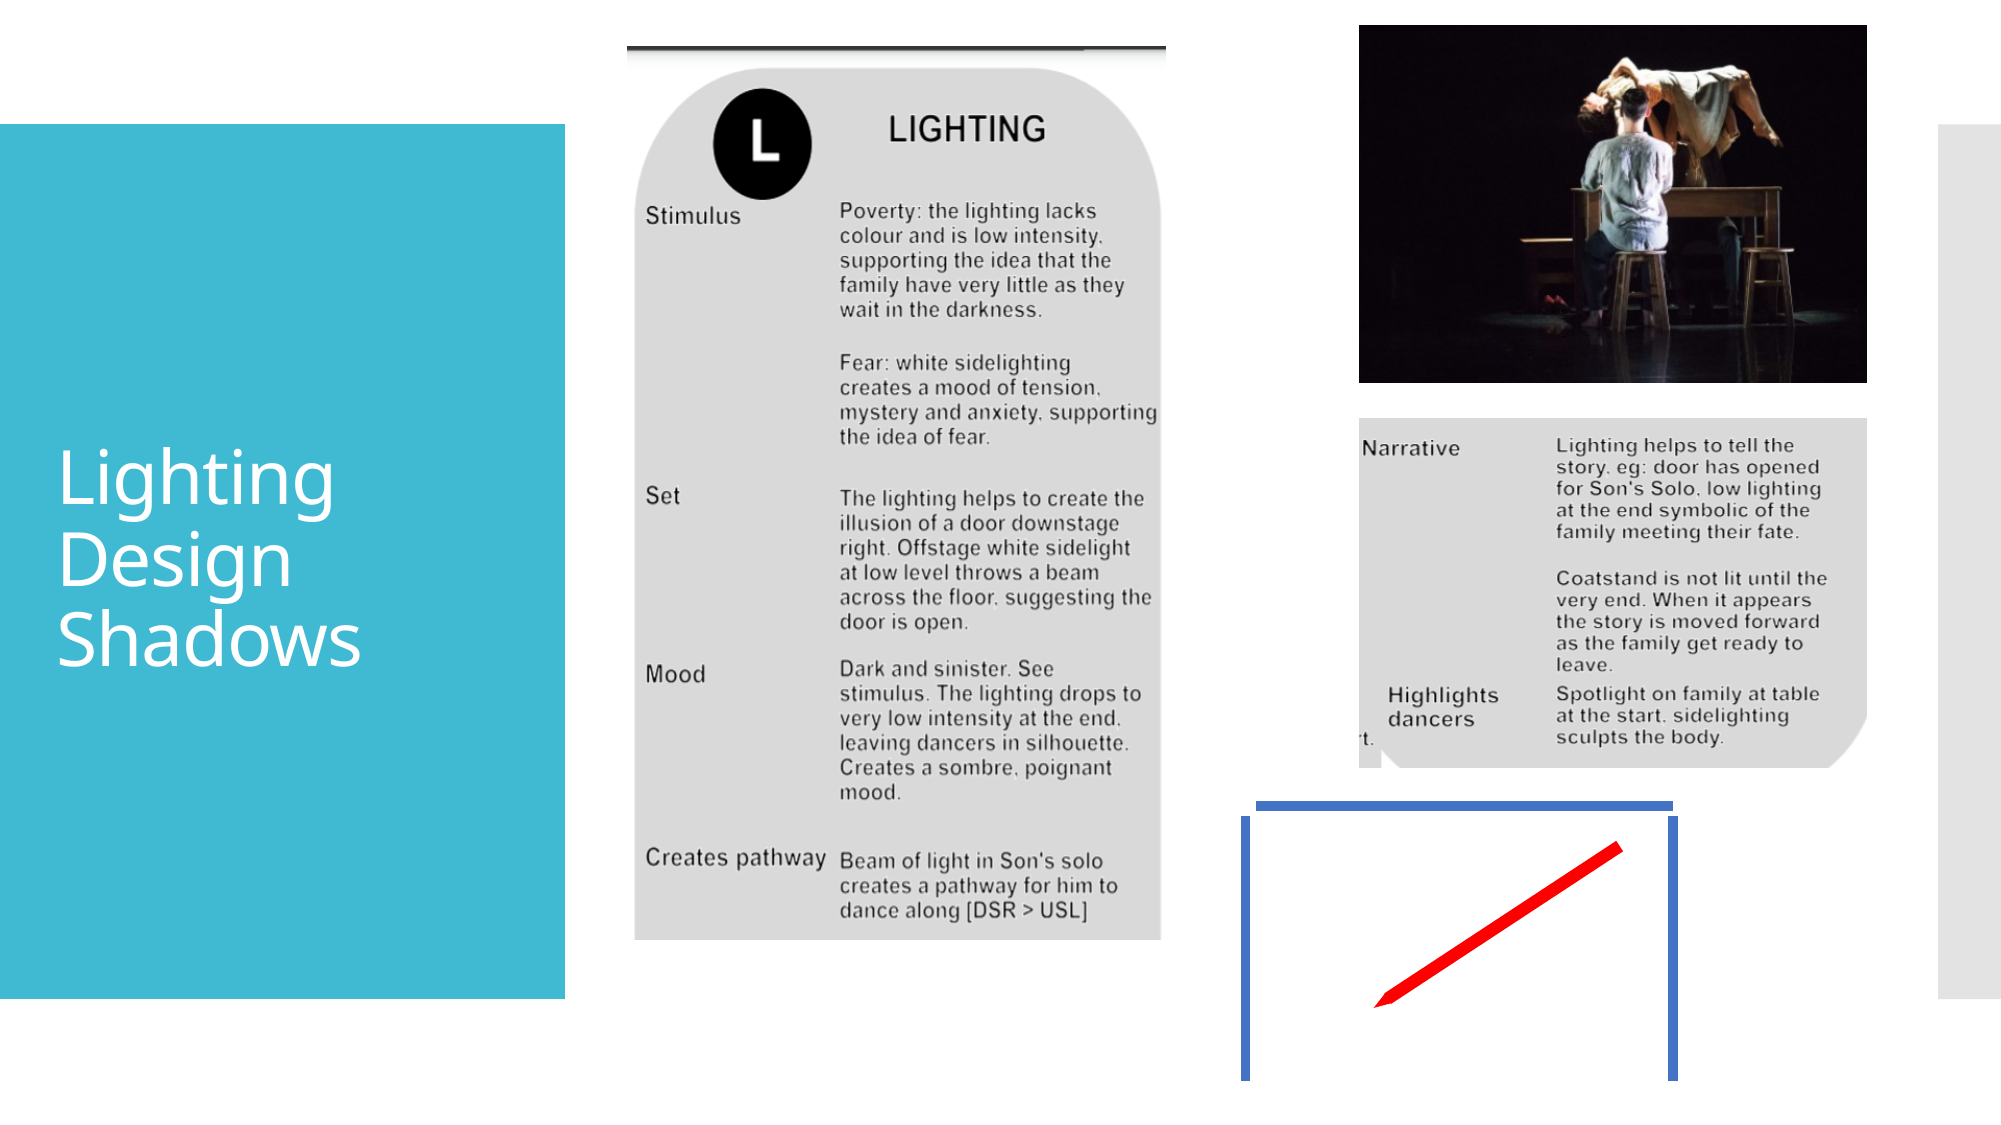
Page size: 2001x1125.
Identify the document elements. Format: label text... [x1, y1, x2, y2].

picture [627, 47, 1166, 940]
picture [1359, 418, 1867, 768]
title Lighting Design Shadows [41, 184, 526, 940]
picture [1359, 25, 1867, 383]
